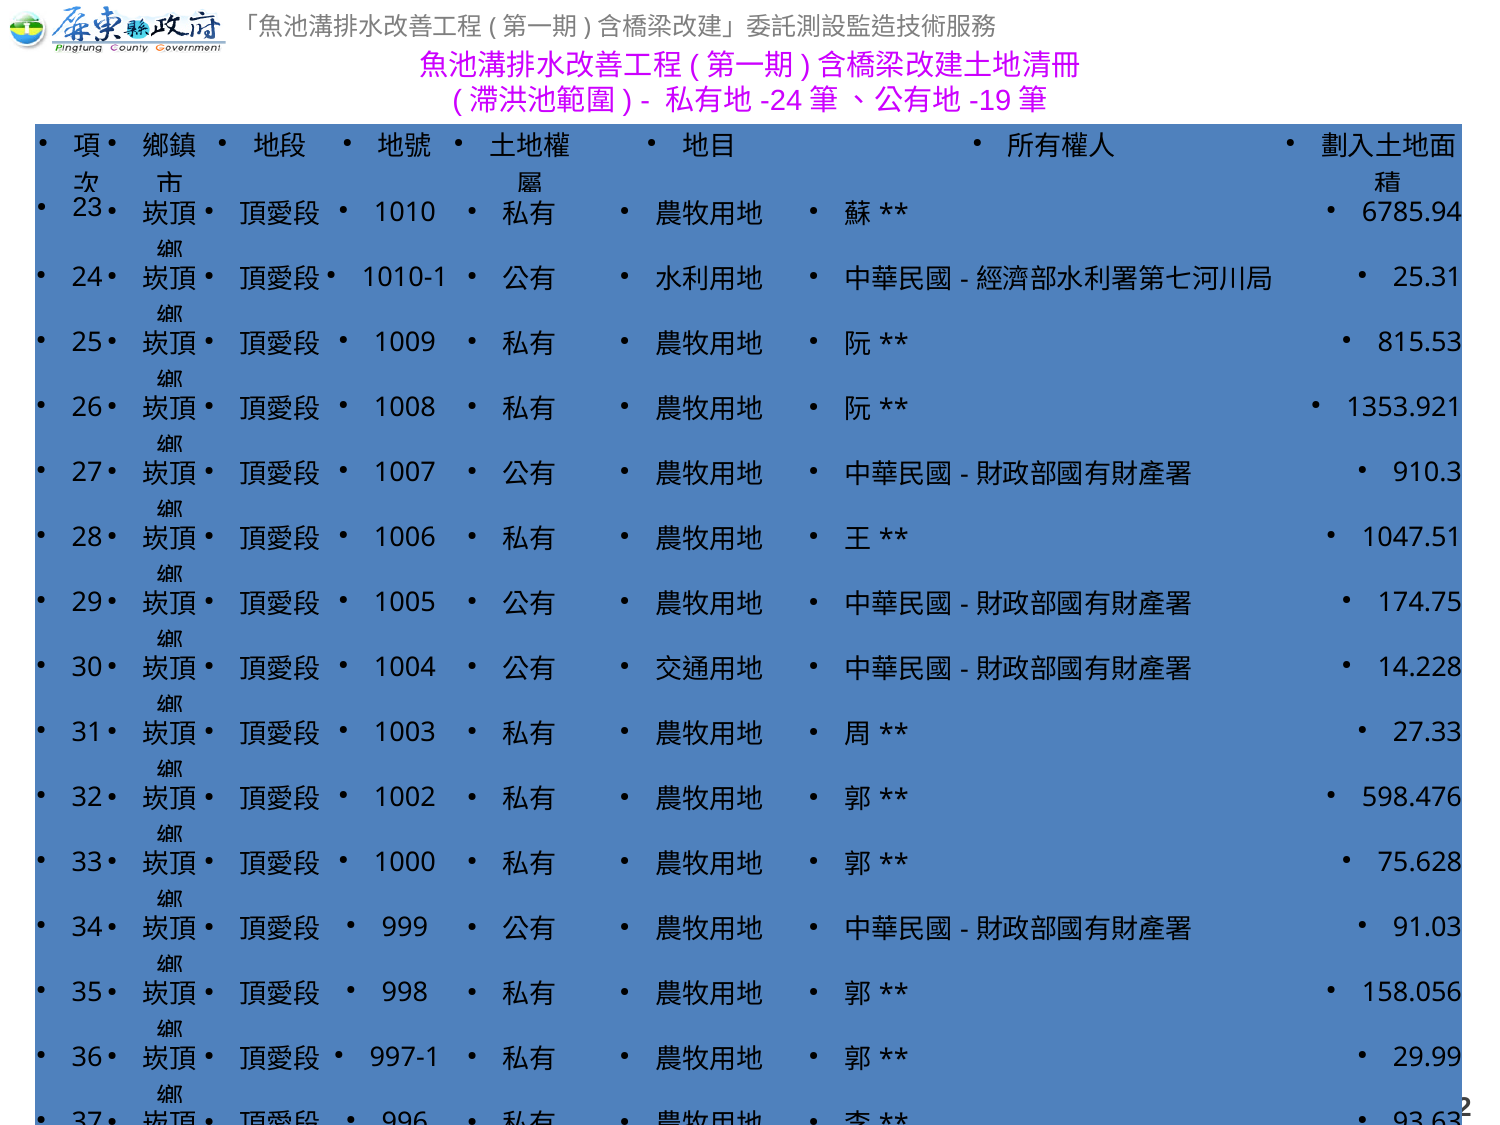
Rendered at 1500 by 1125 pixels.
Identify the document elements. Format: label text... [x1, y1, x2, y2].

table_cell 私有 [450, 712, 574, 777]
table_cell 997-1 [325, 1037, 450, 1103]
table_header 頂愛段 [200, 192, 325, 257]
table_cell 崁頂鄉 [176, 827, 180, 842]
table_cell 996 [385, 1113, 393, 1122]
table_cell 崁頂鄉 [176, 502, 180, 517]
table_cell 頂愛段 [200, 647, 325, 712]
table_cell 28 [35, 517, 104, 582]
table_cell 32 [35, 777, 104, 842]
table_cell 崁頂鄉 [176, 372, 180, 387]
table_cell 崁頂鄉 [104, 647, 200, 712]
table_cell 李** [809, 1103, 1280, 1125]
table_cell 崁頂鄉 [104, 257, 200, 322]
table_header 地段 [200, 124, 325, 192]
table_cell 1009 [325, 322, 450, 387]
table_cell 頂愛段 [200, 1037, 325, 1103]
table_cell 頂愛段 [200, 582, 325, 647]
table_cell 私有 [450, 842, 574, 907]
table_cell 崁頂鄉 [176, 307, 180, 322]
table_cell 1003 [325, 712, 450, 777]
table_cell 中華民國-財政部國有財產署 [809, 907, 1280, 972]
table_cell 中華民國-財政部國有財產署 [809, 452, 1280, 517]
table_cell 私有 [450, 322, 574, 387]
table_cell 崁頂鄉 [104, 322, 200, 387]
table_cell 公有 [450, 257, 574, 322]
table_cell 阮** [809, 387, 1280, 452]
table_cell 崁頂鄉 [176, 957, 180, 972]
table_cell 27.33 [1280, 712, 1462, 777]
table_cell 頂愛段 [200, 712, 325, 777]
table_cell 私有 [450, 777, 574, 842]
table_cell 農牧用地 [574, 842, 809, 907]
table_cell 崁頂鄉 [176, 567, 180, 582]
table_cell 崁頂鄉 [104, 712, 200, 777]
table_cell 頂愛段 [200, 387, 325, 452]
table_cell 王** [809, 517, 1280, 582]
table_cell 91.03 [1280, 907, 1462, 972]
table_cell 崁頂鄉 [176, 1022, 180, 1037]
table_cell 崁頂鄉 [176, 632, 180, 647]
table_cell 農牧用地 [574, 777, 809, 842]
table_cell 頂愛段 [200, 842, 325, 907]
table_cell 頂愛段 [200, 907, 325, 972]
table_cell 公有 [450, 647, 574, 712]
table_cell 999 [325, 907, 450, 972]
table_cell 29.99 [1280, 1037, 1462, 1103]
table_cell 中華民國-財政部國有財產署 [809, 647, 1280, 712]
table_header 23 [35, 192, 104, 257]
table_cell 1002 [325, 777, 450, 842]
text_box 魚池溝排水改善工程(第一期)含橋梁改建土地清冊 (滯洪池範圍) - 私有地-24筆 、公有地-19筆 [0, 38, 1500, 125]
text_box 11 [1462, 1082, 1498, 1122]
table_header 崁頂鄉 [176, 242, 180, 257]
table_cell 崁頂鄉 [176, 762, 180, 777]
table_cell 崁頂鄉 [104, 842, 200, 907]
table_cell 36 [35, 1037, 104, 1103]
table_cell 崁頂鄉 [104, 972, 200, 1037]
table_cell 農牧用地 [574, 452, 809, 517]
table_cell 郭** [809, 1037, 1280, 1103]
table_cell 1047.51 [1280, 517, 1462, 582]
table_cell 私有 [450, 1037, 574, 1103]
table_cell 34 [35, 907, 104, 972]
table_cell 27 [35, 452, 104, 517]
table_cell 農牧用地 [574, 1037, 809, 1103]
table_header 所有權人 [809, 124, 1280, 192]
table_cell 郭** [809, 972, 1280, 1037]
table_cell 農牧用地 [574, 907, 809, 972]
table_cell 中華民國-經濟部水利署第七河川局 [809, 257, 1280, 322]
table_header 地號 [325, 124, 450, 192]
table_cell 崁頂鄉 [104, 387, 200, 452]
table_cell 農牧用地 [574, 972, 809, 1037]
table_cell 頂愛段 [200, 517, 325, 582]
table_cell 公有 [450, 907, 574, 972]
table_cell 頂愛段 [200, 257, 325, 322]
table_cell 75.628 [1280, 842, 1462, 907]
table_cell 598.476 [1280, 777, 1462, 842]
table_cell 周** [809, 712, 1280, 777]
table_header 農牧用地 [574, 192, 809, 257]
table_cell 頂愛段 [200, 777, 325, 842]
table_header 項次 [35, 124, 104, 192]
table_cell 私有 [450, 972, 574, 1037]
table_header 地目 [574, 124, 809, 192]
table_cell 996 [401, 1113, 409, 1122]
table_cell 農牧用地 [574, 322, 809, 387]
table_header 蘇** [809, 192, 1280, 257]
table_cell 30 [35, 647, 104, 712]
table_header 1010 [325, 192, 450, 257]
table_cell 1010-1 [325, 257, 450, 322]
table_cell 農牧用地 [574, 387, 809, 452]
table_cell 水利用地 [574, 257, 809, 322]
table_header 私有 [450, 192, 574, 257]
table_cell 1000 [325, 842, 450, 907]
table_cell 崁頂鄉 [104, 517, 200, 582]
table_header 土地權屬 [450, 124, 574, 192]
table_cell 1005 [325, 582, 450, 647]
table_cell 崁頂鄉 [104, 1037, 200, 1103]
table_cell 私有 [450, 517, 574, 582]
table_cell 1004 [325, 647, 450, 712]
table_cell 815.53 [1280, 322, 1462, 387]
table_header 劃入土地面積 (M²) [1280, 124, 1462, 192]
table_cell 農牧用地 [574, 582, 809, 647]
table_cell 郭** [809, 777, 1280, 842]
table_cell 37 [35, 1103, 104, 1125]
table_header 鄉鎮市 [104, 124, 200, 192]
table_cell 郭** [809, 842, 1280, 907]
table_cell 26 [35, 387, 104, 452]
table_cell 崁頂鄉 [176, 437, 180, 452]
table_cell 崁頂鄉 [104, 582, 200, 647]
table_cell 崁頂鄉 [104, 777, 200, 842]
table_cell 1007 [325, 452, 450, 517]
table_cell 公有 [450, 582, 574, 647]
table_cell 29 [35, 582, 104, 647]
table_cell 農牧用地 [574, 712, 809, 777]
table_cell 996 [325, 1103, 450, 1125]
table_header 崁頂鄉 [104, 192, 200, 257]
table_cell 頂愛段 [200, 322, 325, 387]
table_cell 交通用地 [574, 647, 809, 712]
table_cell 崁頂鄉 [176, 697, 180, 712]
table_cell 頂愛段 [200, 972, 325, 1037]
table_cell 公有 [450, 452, 574, 517]
table_cell 頂愛段 [200, 1103, 325, 1125]
table_cell 私有 [450, 1103, 574, 1125]
table_cell 1353.921 [1280, 387, 1462, 452]
table_cell 頂愛段 [200, 452, 325, 517]
table_cell 1008 [325, 387, 450, 452]
table_cell 25.31 [1280, 257, 1462, 322]
table_cell 93.63 [1280, 1103, 1462, 1125]
table_cell 1006 [325, 517, 450, 582]
table_cell 農牧用地 [574, 1103, 809, 1125]
table_header 6785.94 [1280, 192, 1462, 257]
table_cell 崁頂鄉 [176, 1087, 180, 1103]
table_cell 33 [35, 842, 104, 907]
table_cell 998 [325, 972, 450, 1037]
table_cell 崁頂鄉 [104, 907, 200, 972]
table_cell 174.75 [1280, 582, 1462, 647]
table_cell 崁頂鄉 [176, 1113, 186, 1125]
table_cell 頂愛段 [246, 1113, 256, 1125]
table_cell 24 [35, 257, 104, 322]
table_cell 910.3 [1280, 452, 1462, 517]
table_cell 崁頂鄉 [104, 1103, 200, 1125]
table_cell 崁頂鄉 [176, 892, 180, 907]
table_cell 農牧用地 [574, 517, 809, 582]
table_cell 阮** [809, 322, 1280, 387]
table_cell 私有 [450, 387, 574, 452]
table_cell 25 [35, 322, 104, 387]
table_cell 158.056 [1280, 972, 1462, 1037]
table_cell 31 [35, 712, 104, 777]
table_cell 崁頂鄉 [104, 452, 200, 517]
table_cell 中華民國-財政部國有財產署 [809, 582, 1280, 647]
table_cell 14.228 [1280, 647, 1462, 712]
table_cell 35 [35, 972, 104, 1037]
